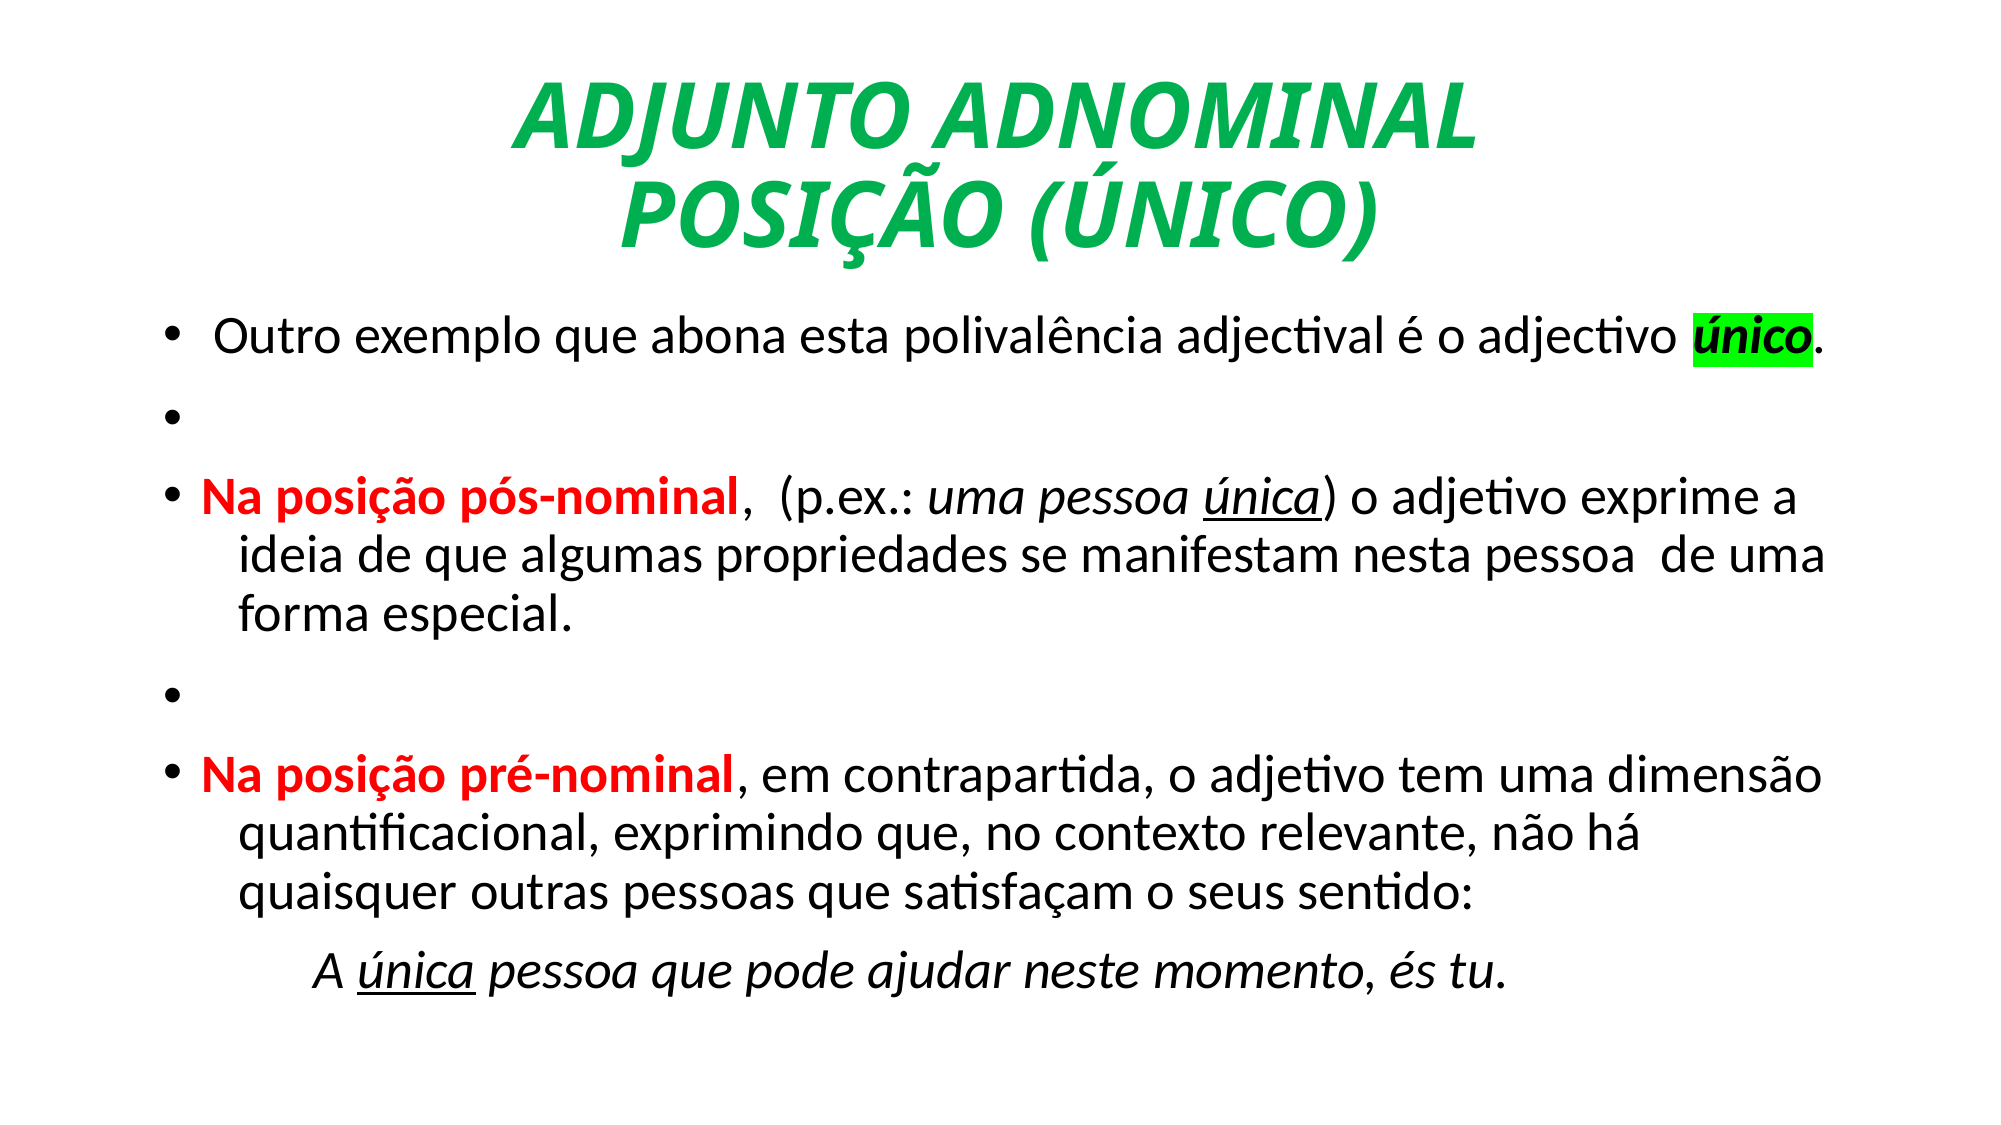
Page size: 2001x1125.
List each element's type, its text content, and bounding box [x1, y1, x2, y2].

title ADJUNTO ADNOMINAL POSIÇÃO (ÚNICO) [137, 59, 1863, 278]
list Outro exemplo que abona esta polivalência adjectival é o adjectivo único. Na posição pós-nominal, (p.ex.: uma pessoa única) o adjetivo exprime a ideia de que algumas propriedades se manifestam nesta pessoa de uma forma especial. Na posição pré-nominal, em contrapartida, o adjetivo tem uma dimensão quantificacional, exprimindo que, no contexto relevante, não há quaisquer outras pessoas que satisfaçam o seus sentido: A única pessoa que pode ajudar neste momento, és tu. [148, 299, 1874, 1014]
